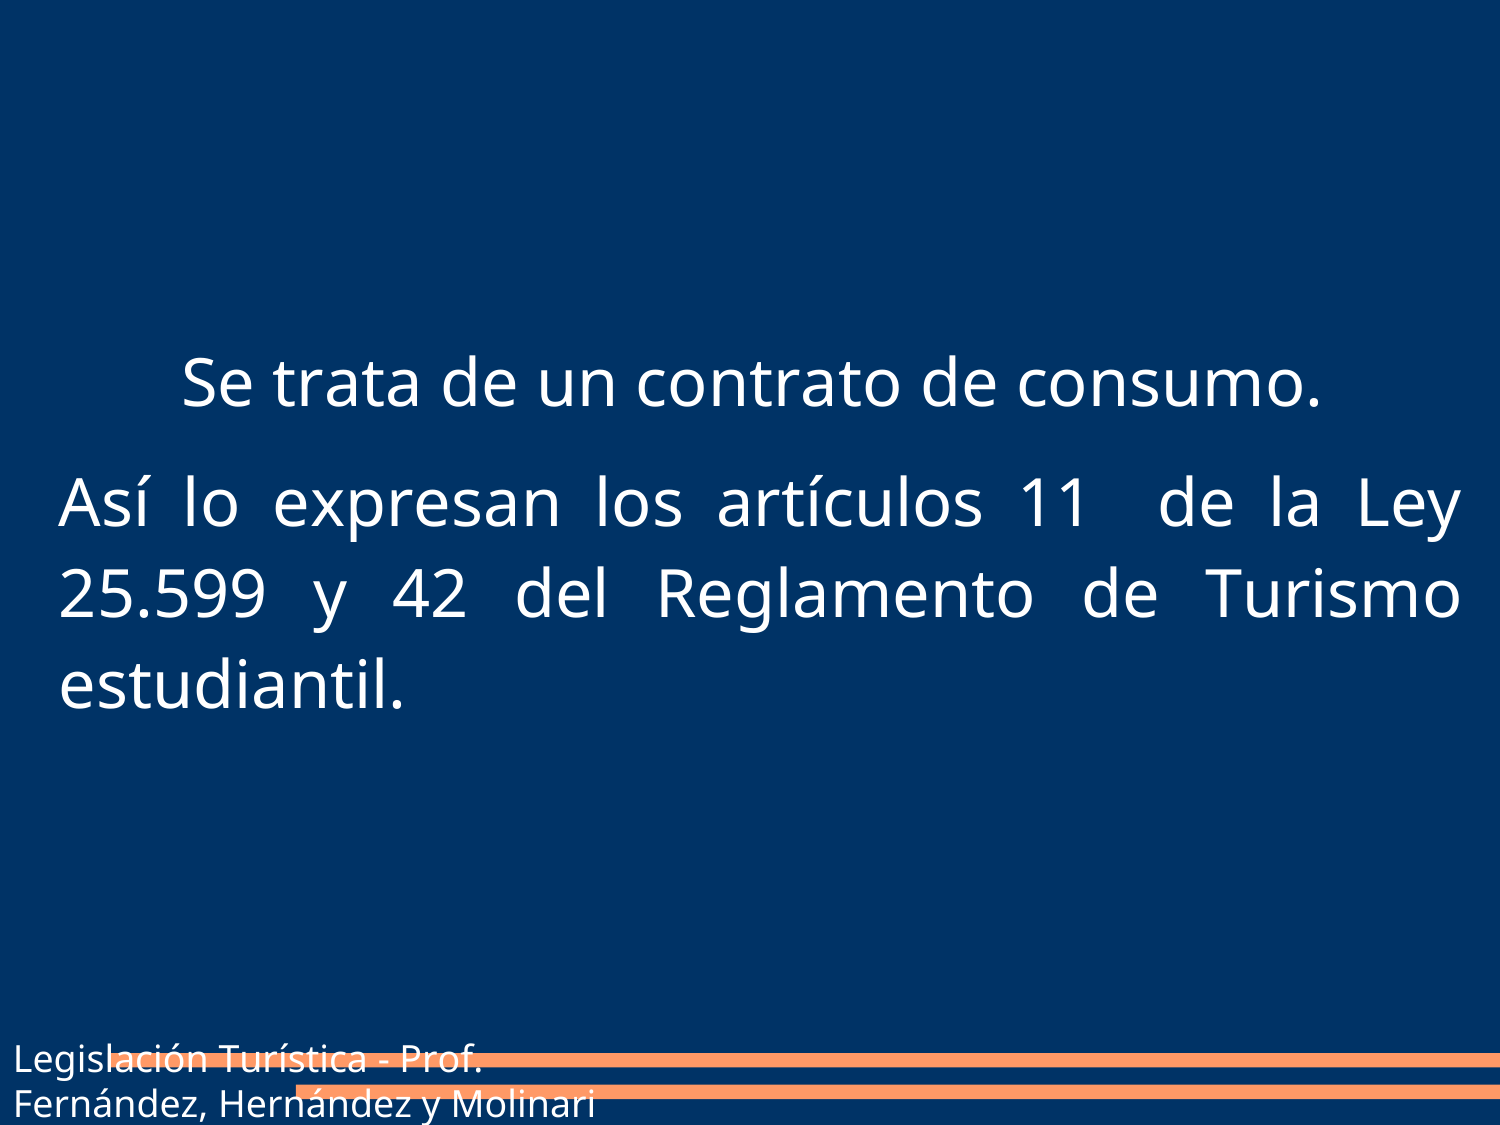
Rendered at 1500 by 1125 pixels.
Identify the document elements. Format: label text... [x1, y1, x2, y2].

footer Legislación Turística - Prof. Fernández, Hernández y Molinari [0, 1027, 697, 1077]
subtitle Se trata de un contrato de consumo. Así lo expresan los artículos 11 de la Ley 25.599 y 42 del Reglamento de Turismo estudiantil. [59, 106, 1465, 957]
